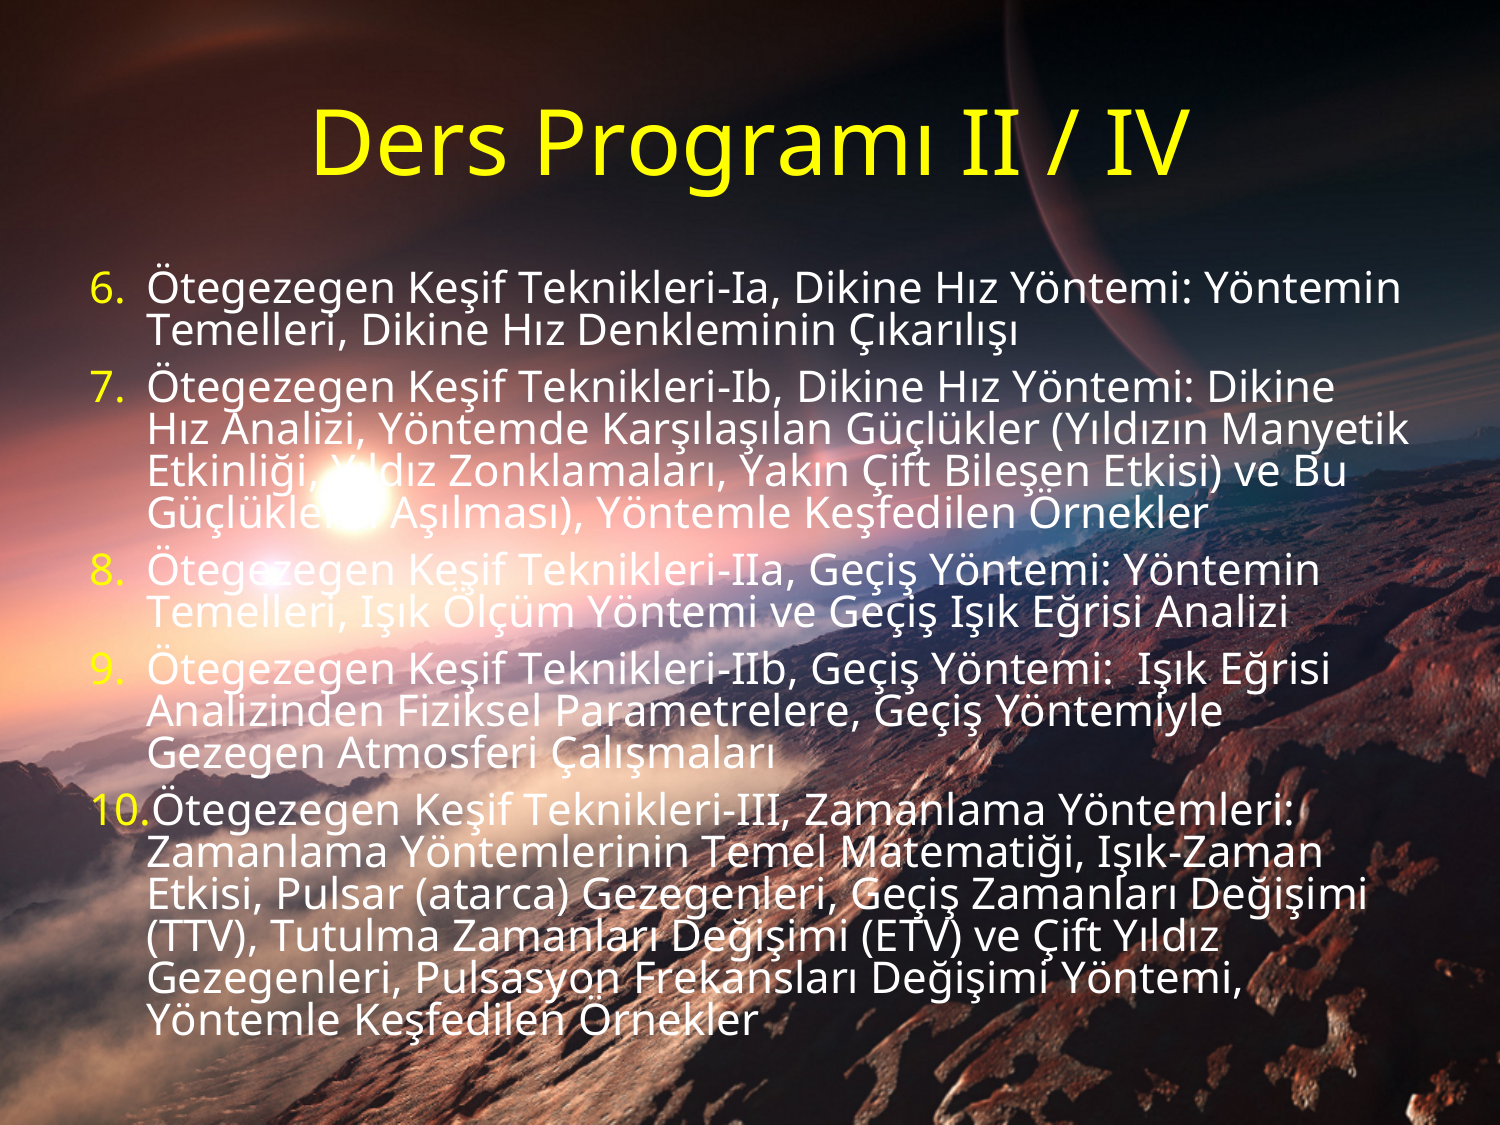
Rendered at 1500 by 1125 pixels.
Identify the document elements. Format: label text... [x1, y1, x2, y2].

list Ötegezegen Keşif Teknikleri-Ia, Dikine Hız Yöntemi: Yöntemin Temelleri, Dikine Hız Denkleminin Çıkarılışı Ötegezegen Keşif Teknikleri-Ib, Dikine Hız Yöntemi: Dikine Hız Analizi, Yöntemde Karşılaşılan Güçlükler (Yıldızın Manyetik Etkinliği, Yıldız Zonklamaları, Yakın Çift Bileşen Etkisi) ve Bu Güçlüklerin Aşılması), Yöntemle Keşfedilen Örnekler Ötegezegen Keşif Teknikleri-IIa, Geçiş Yöntemi: Yöntemin Temelleri, Işık Ölçüm Yöntemi ve Geçiş Işık Eğrisi Analizi Ötegezegen Keşif Teknikleri-IIb, Geçiş Yöntemi: Işık Eğrisi Analizinden Fiziksel Parametrelere, Geçiş Yöntemiyle Gezegen Atmosferi Çalışmaları Ötegezegen Keşif Teknikleri-III, Zamanlama Yöntemleri: Zamanlama Yöntemlerinin Temel Matematiği, Işık-Zaman Etkisi, Pulsar (atarca) Gezegenleri, Geçiş Zamanları Değişimi (TTV), Tutulma Zamanları Değişimi (ETV) ve Çift Yıldız Gezegenleri, Pulsasyon Frekansları Değişimi Yöntemi, Yöntemle Keşfedilen Örnekler [75, 262, 1426, 1063]
picture [0, 0, 1500, 1125]
title Ders Programı II / IV [75, 45, 1426, 233]
